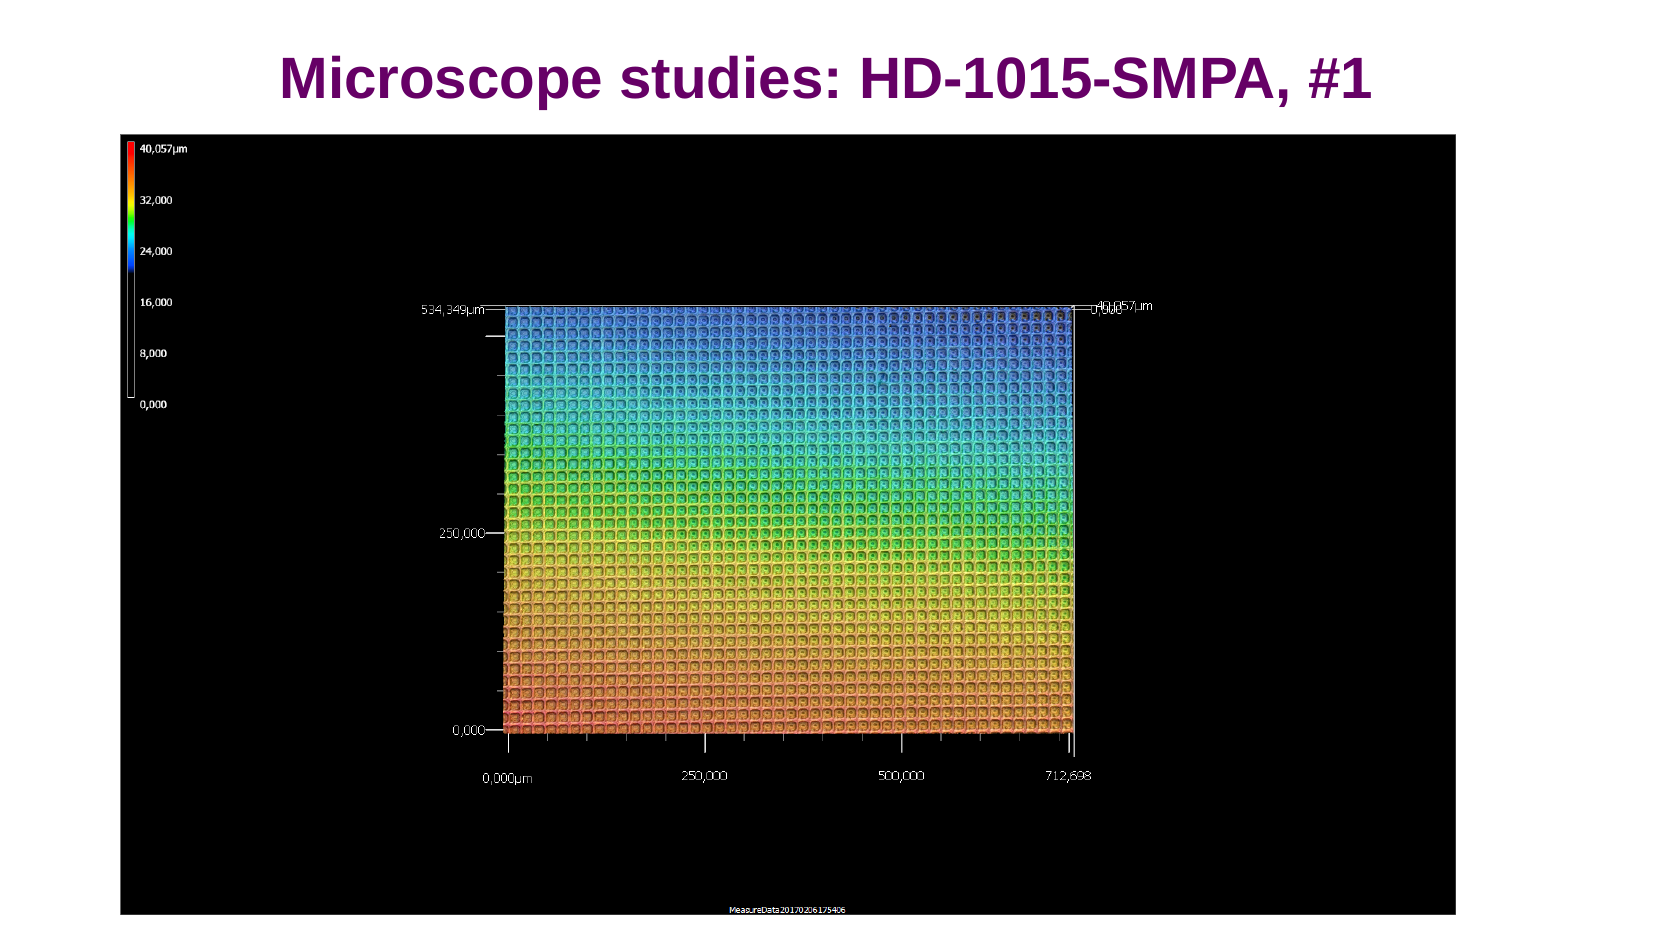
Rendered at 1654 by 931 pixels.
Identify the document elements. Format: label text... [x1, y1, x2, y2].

title Microscope studies: HD-1015-SMPA, #1 [82, 37, 1571, 121]
picture [120, 134, 1456, 916]
